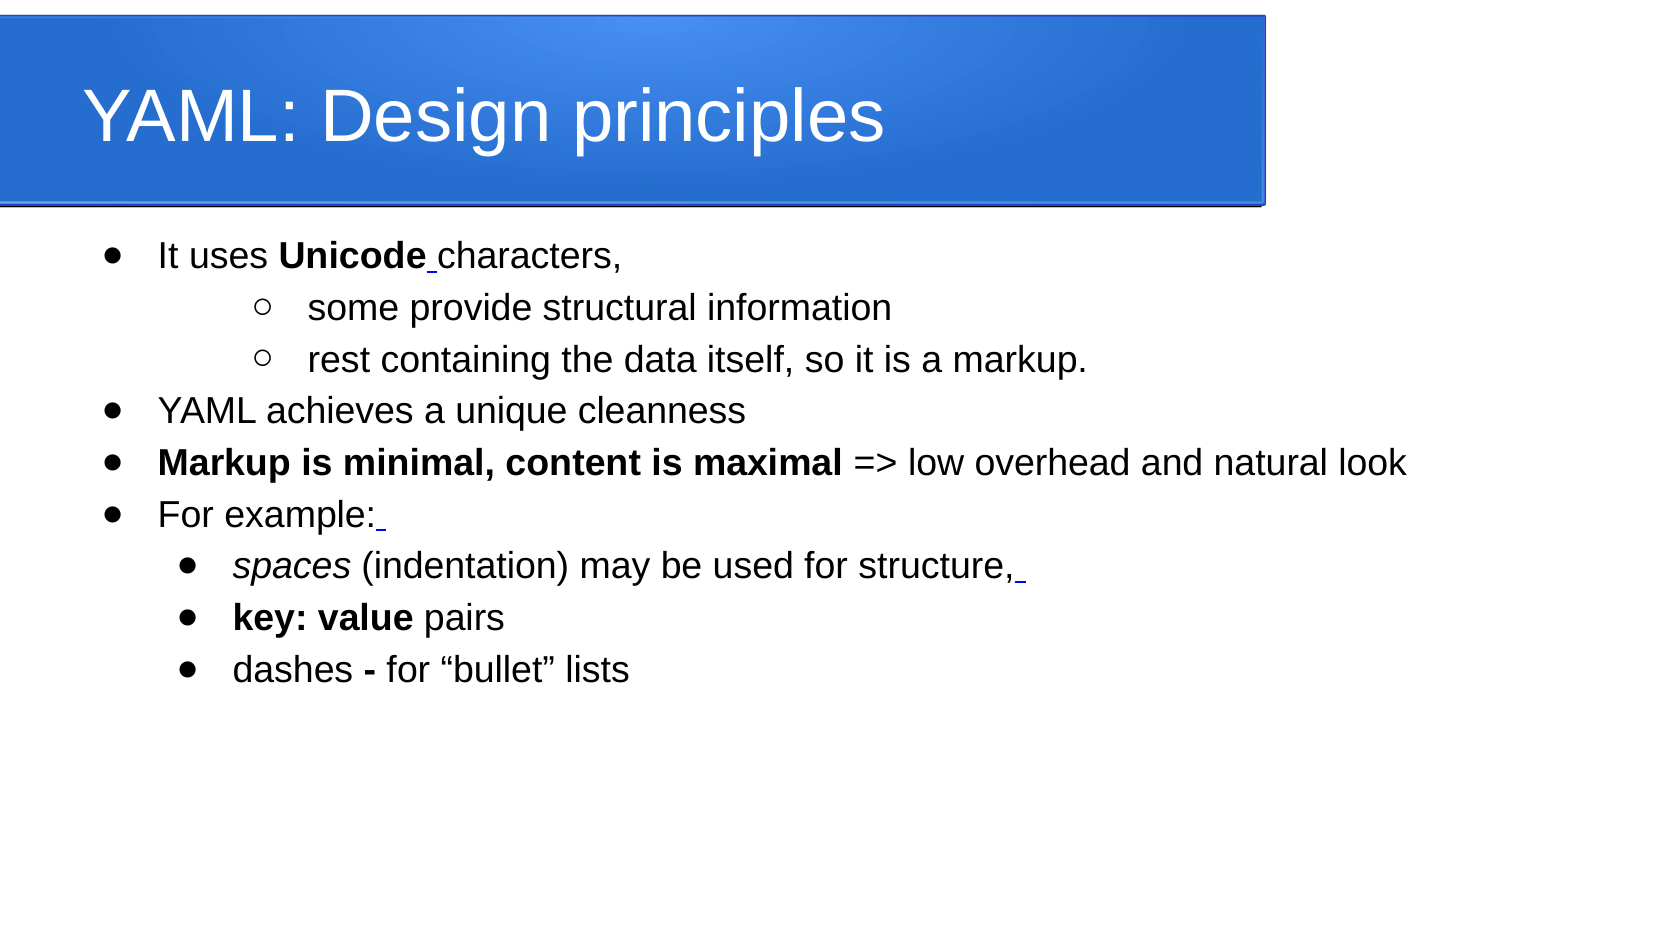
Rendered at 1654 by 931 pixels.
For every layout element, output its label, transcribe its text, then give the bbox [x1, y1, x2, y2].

text_box It uses Unicode characters, some provide structural information rest containing the data itself, so it is a markup. YAML achieves a unique cleanness Markup is minimal, content is maximal => low overhead and natural look For example: spaces (indentation) may be used for structure, key: value pairs dashes - for “bullet” lists [82, 224, 1571, 764]
text_box YAML: Design principles [82, 35, 1235, 189]
picture [0, 13, 1269, 211]
